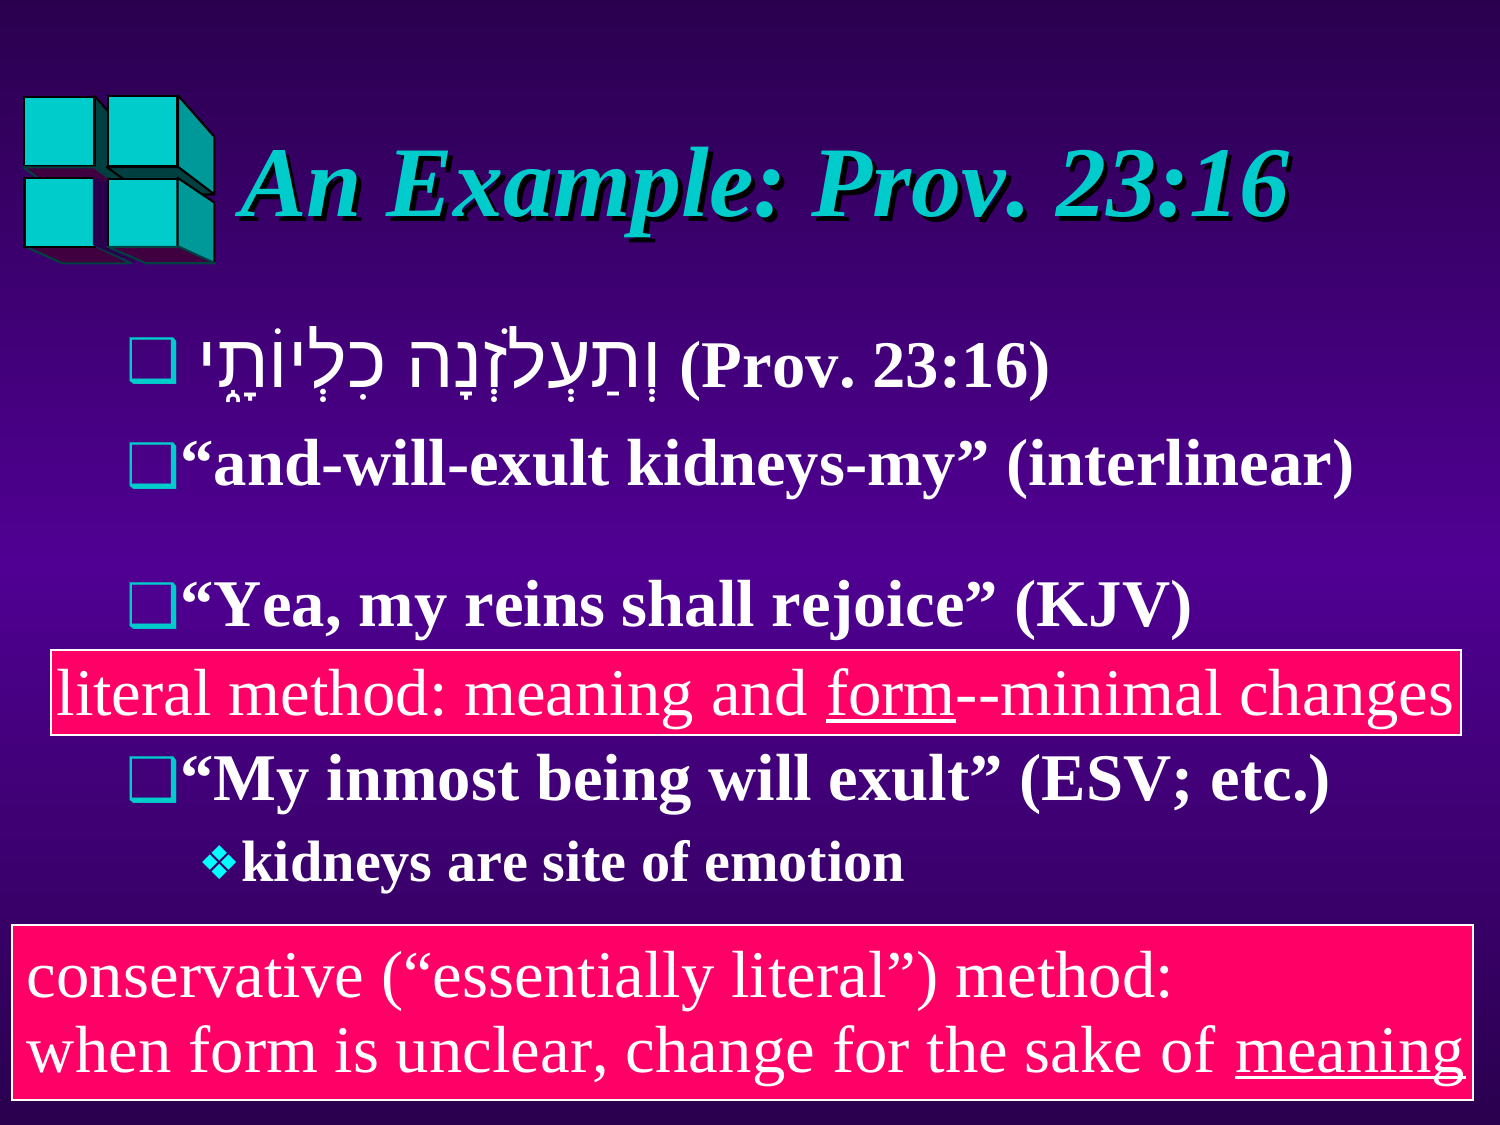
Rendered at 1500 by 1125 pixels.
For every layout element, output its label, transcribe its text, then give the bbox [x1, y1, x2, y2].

list וְתַעְלֹזְנָה כִלְיוֹתָ֑י (Prov. 23:16) “and-will-exult kidneys-my” (interlinear) “Yea, my reins shall rejoice” (KJV) “My inmost being will exult” (ESV; etc.) kidneys are site of emotion [112, 299, 1438, 650]
text_box conservative (“essentially literal”) method: when form is unclear, change for the sake of meaning [11, 924, 1474, 1101]
list וְתַעְלֹזְנָה כִלְיוֹתָ֑י (Prov. 23:16) “and-will-exult kidneys-my” (interlinear) “Yea, my reins shall rejoice” (KJV) “My inmost being will exult” (ESV; etc.) kidneys are site of emotion [112, 736, 1438, 924]
text_box literal method: meaning and form--minimal changes [50, 650, 1462, 736]
title An Example: Prov. 23:16 [224, 78, 1388, 288]
